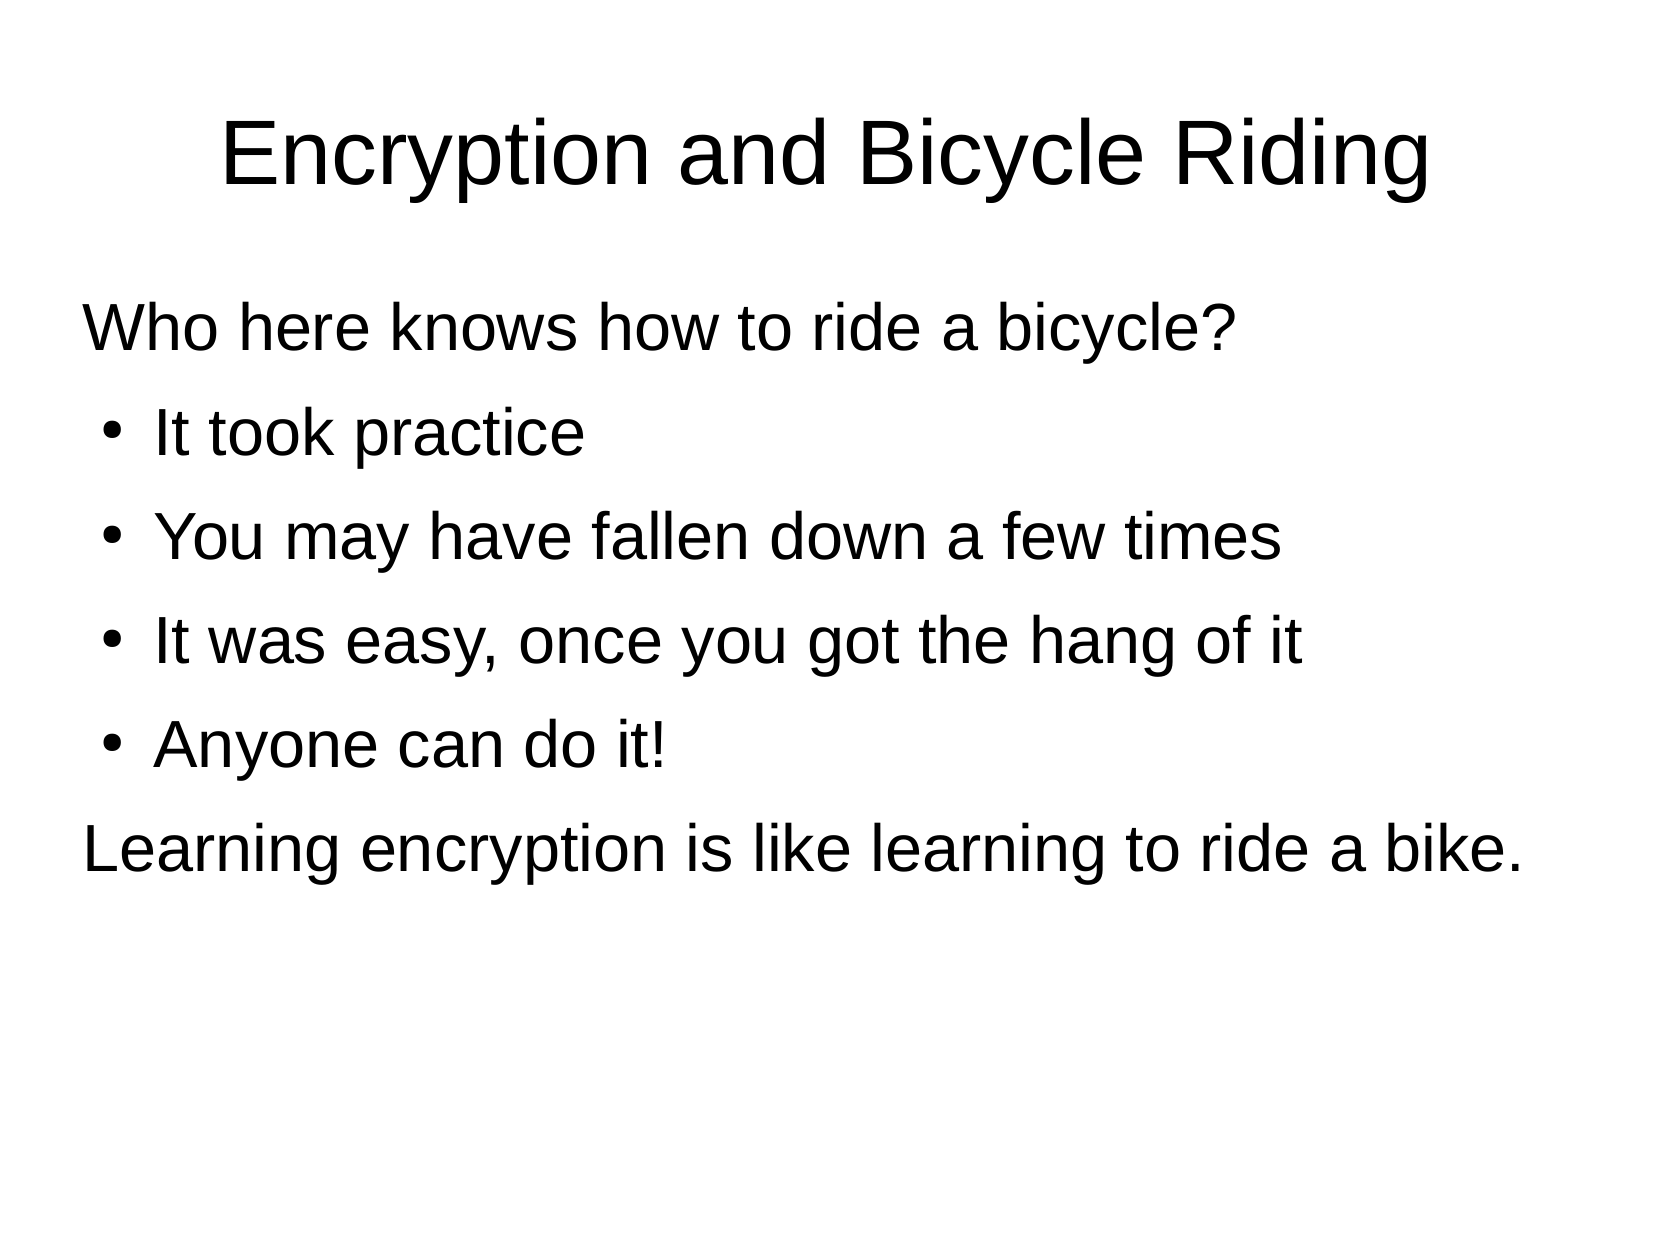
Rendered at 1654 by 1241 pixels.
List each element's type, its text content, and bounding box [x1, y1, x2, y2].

title Encryption and Bicycle Riding [82, 49, 1571, 257]
list Who here knows how to ride a bicycle? It took practice You may have fallen down a few times It was easy, once you got the hang of it Anyone can do it! Learning encryption is like learning to ride a bike. [82, 290, 1571, 1010]
